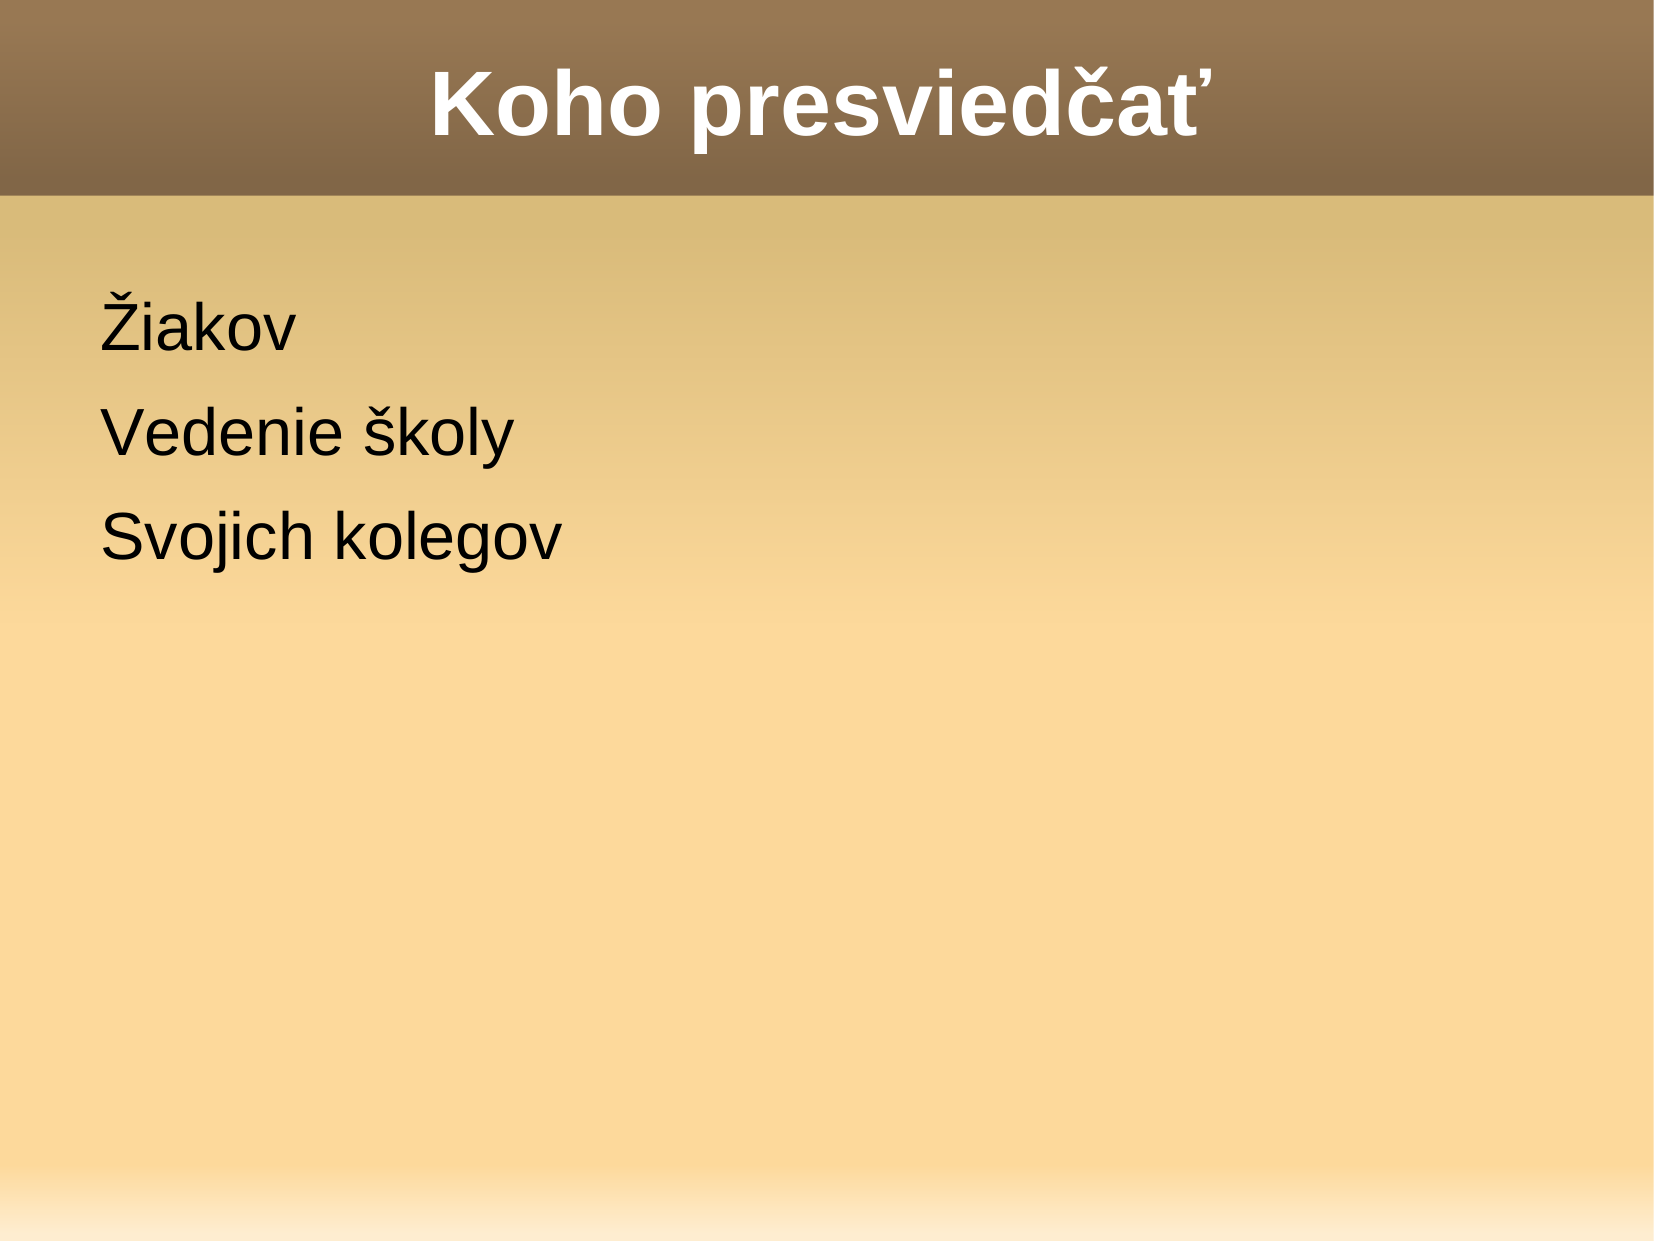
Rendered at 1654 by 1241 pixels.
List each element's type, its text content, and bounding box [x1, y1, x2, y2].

list Žiakov Vedenie školy Svojich kolegov [82, 290, 1571, 1109]
picture [0, 0, 1654, 1241]
title Koho presviedčať [76, 0, 1565, 208]
